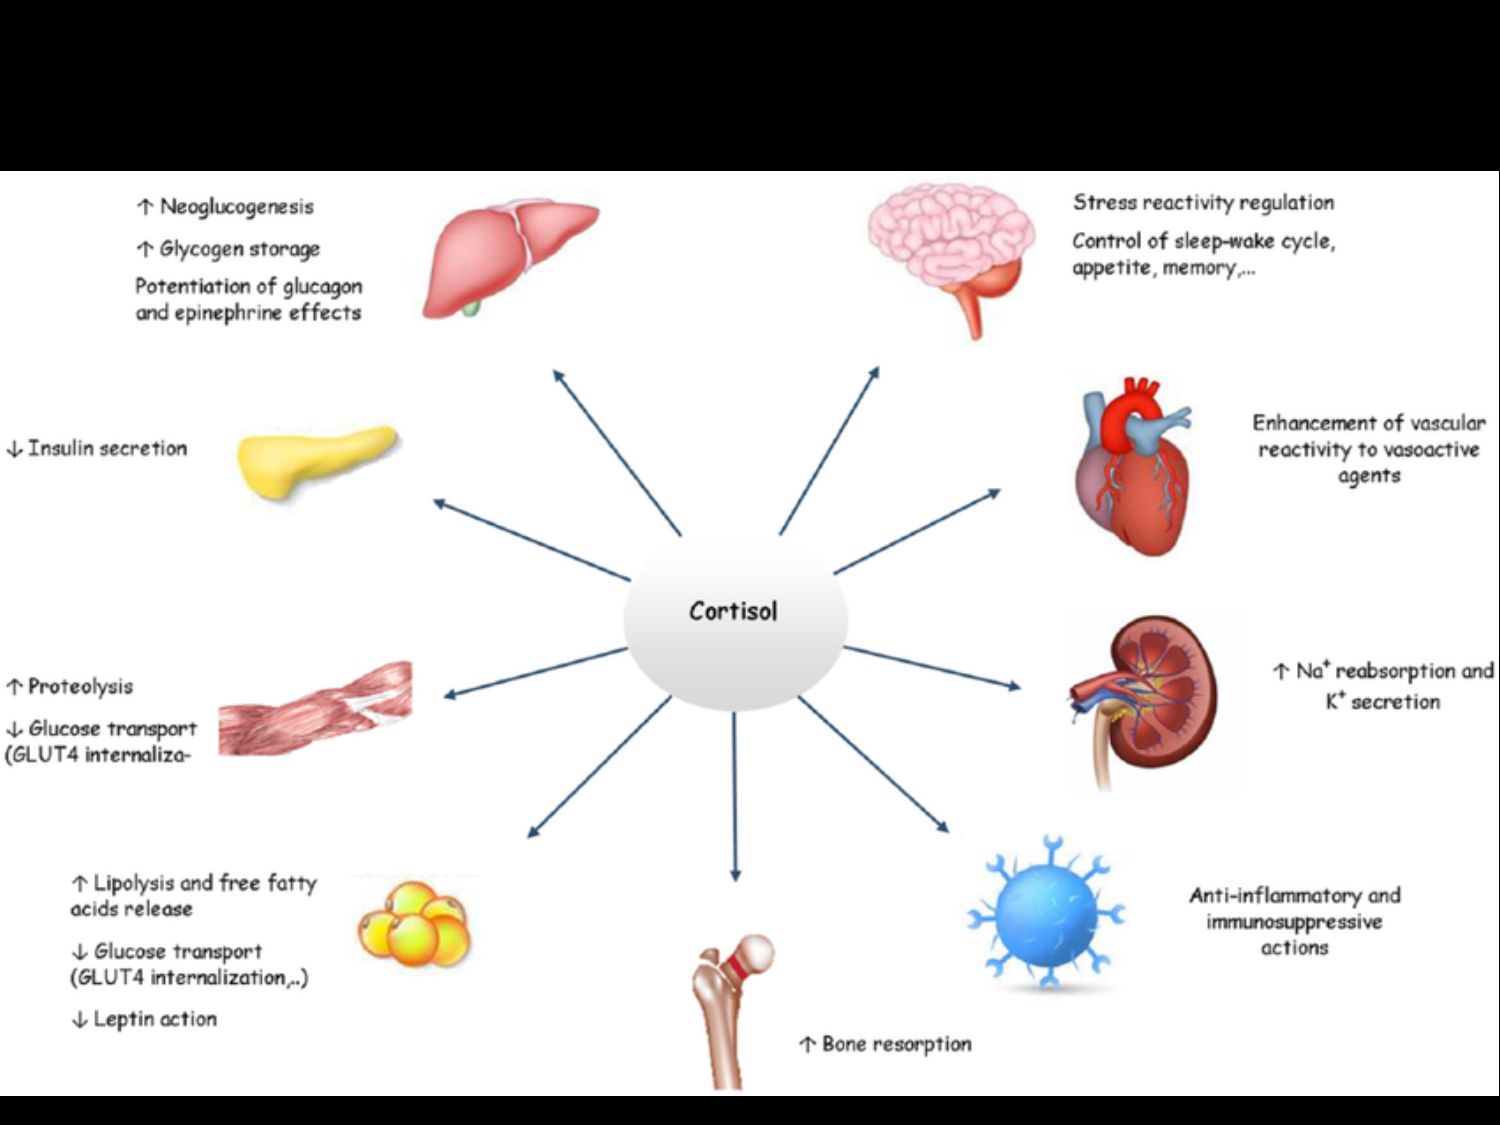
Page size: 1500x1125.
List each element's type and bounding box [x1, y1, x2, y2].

picture [0, 171, 1499, 1096]
